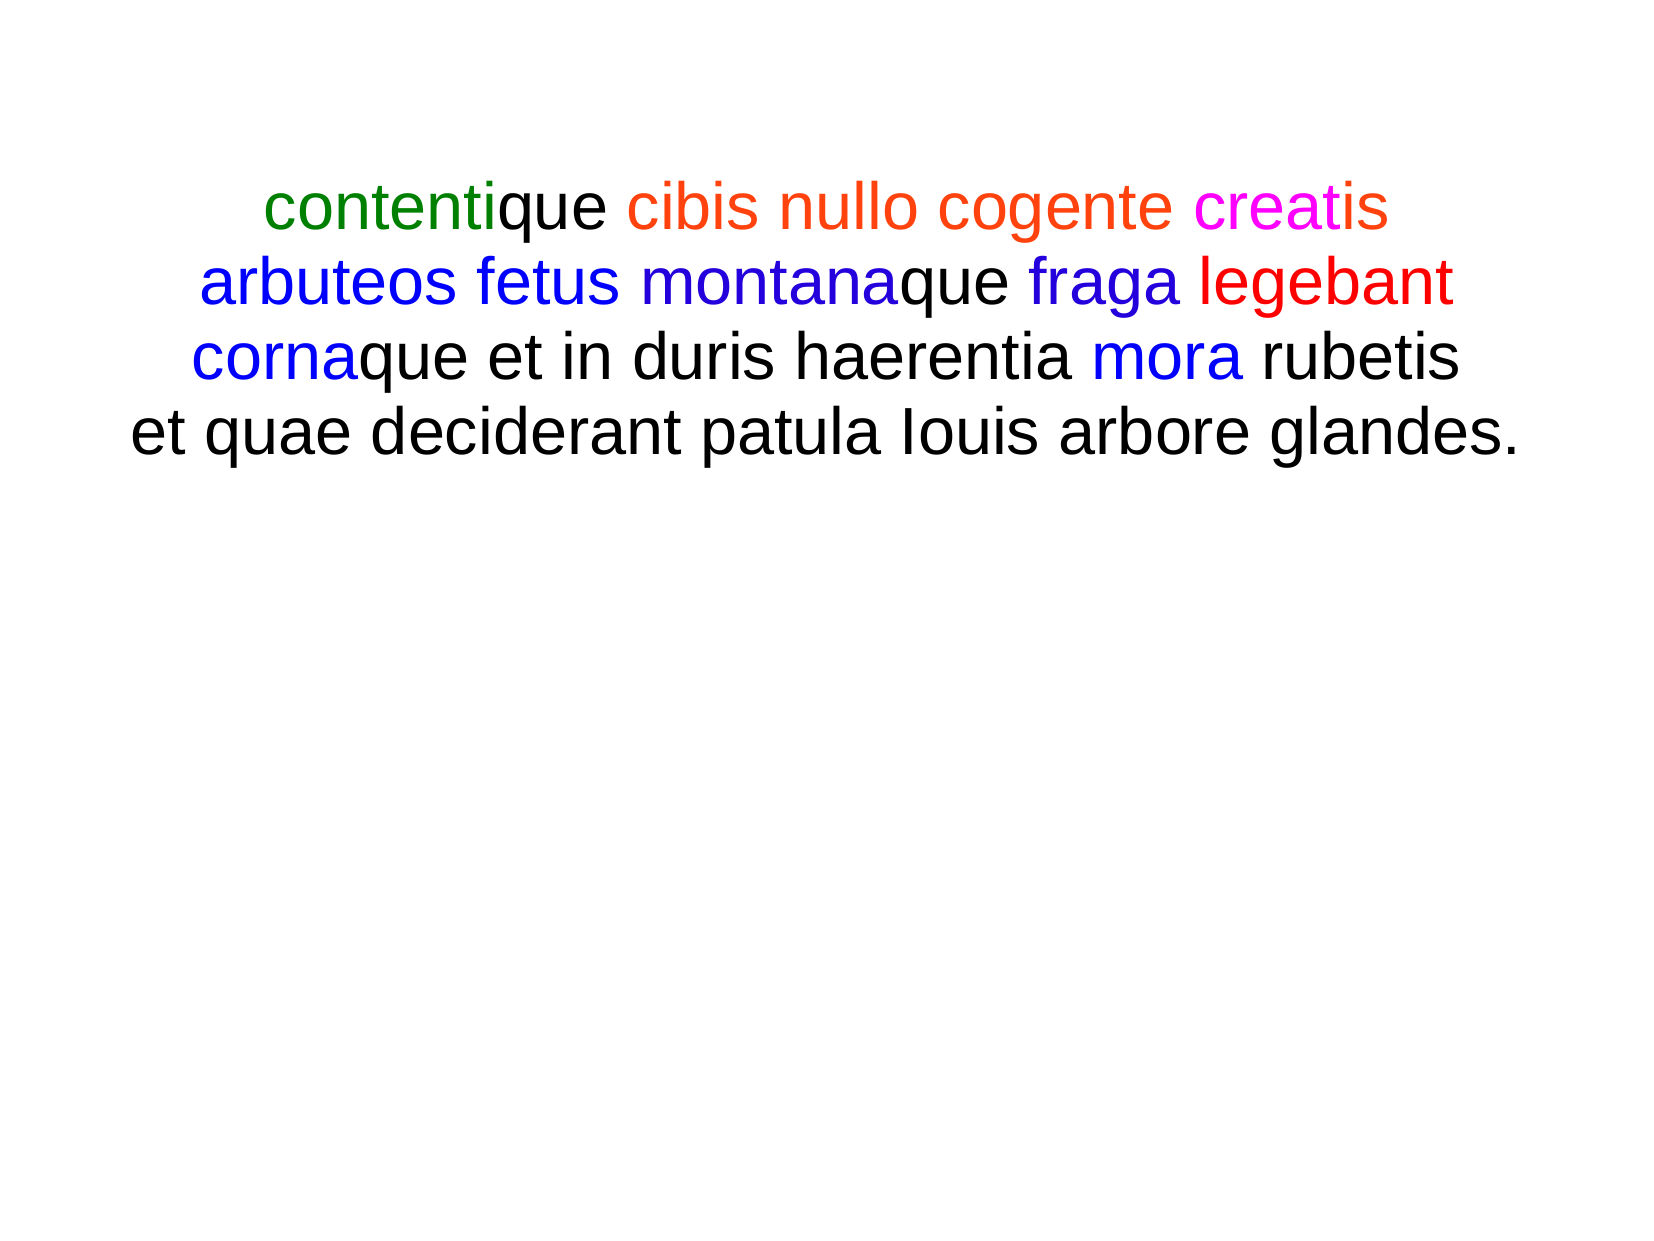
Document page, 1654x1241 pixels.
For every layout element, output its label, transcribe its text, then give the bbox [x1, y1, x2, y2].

title contentique cibis nullo cogente creatis arbuteos fetus montanaque fraga legebant cornaque et in duris haerentia mora rubetis et quae deciderant patula Iouis arbore glandes. [47, 35, 1607, 603]
